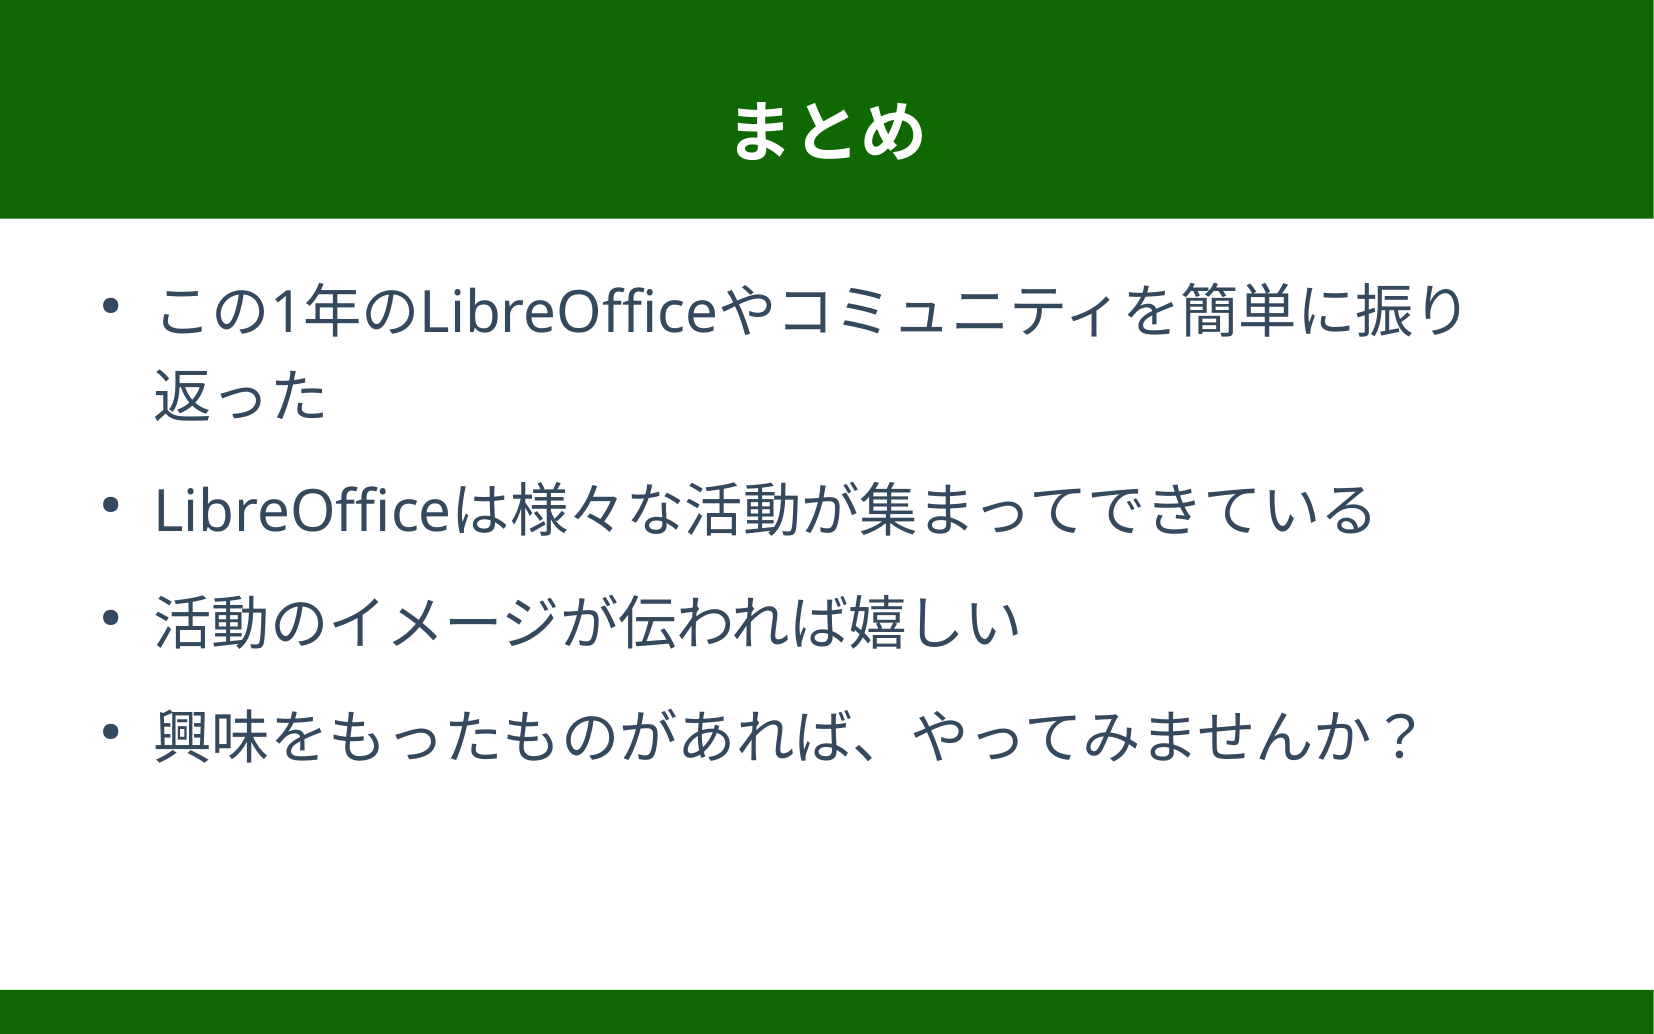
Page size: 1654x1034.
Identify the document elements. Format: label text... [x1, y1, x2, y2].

title まとめ [82, 41, 1571, 214]
list この1年のLibreOfficeやコミュニティを簡単に振り返った LibreOfficeは様々な活動が集まってできている 活動のイメージが伝われば嬉しい 興味をもったものがあれば、やってみませんか？ [82, 265, 1571, 957]
